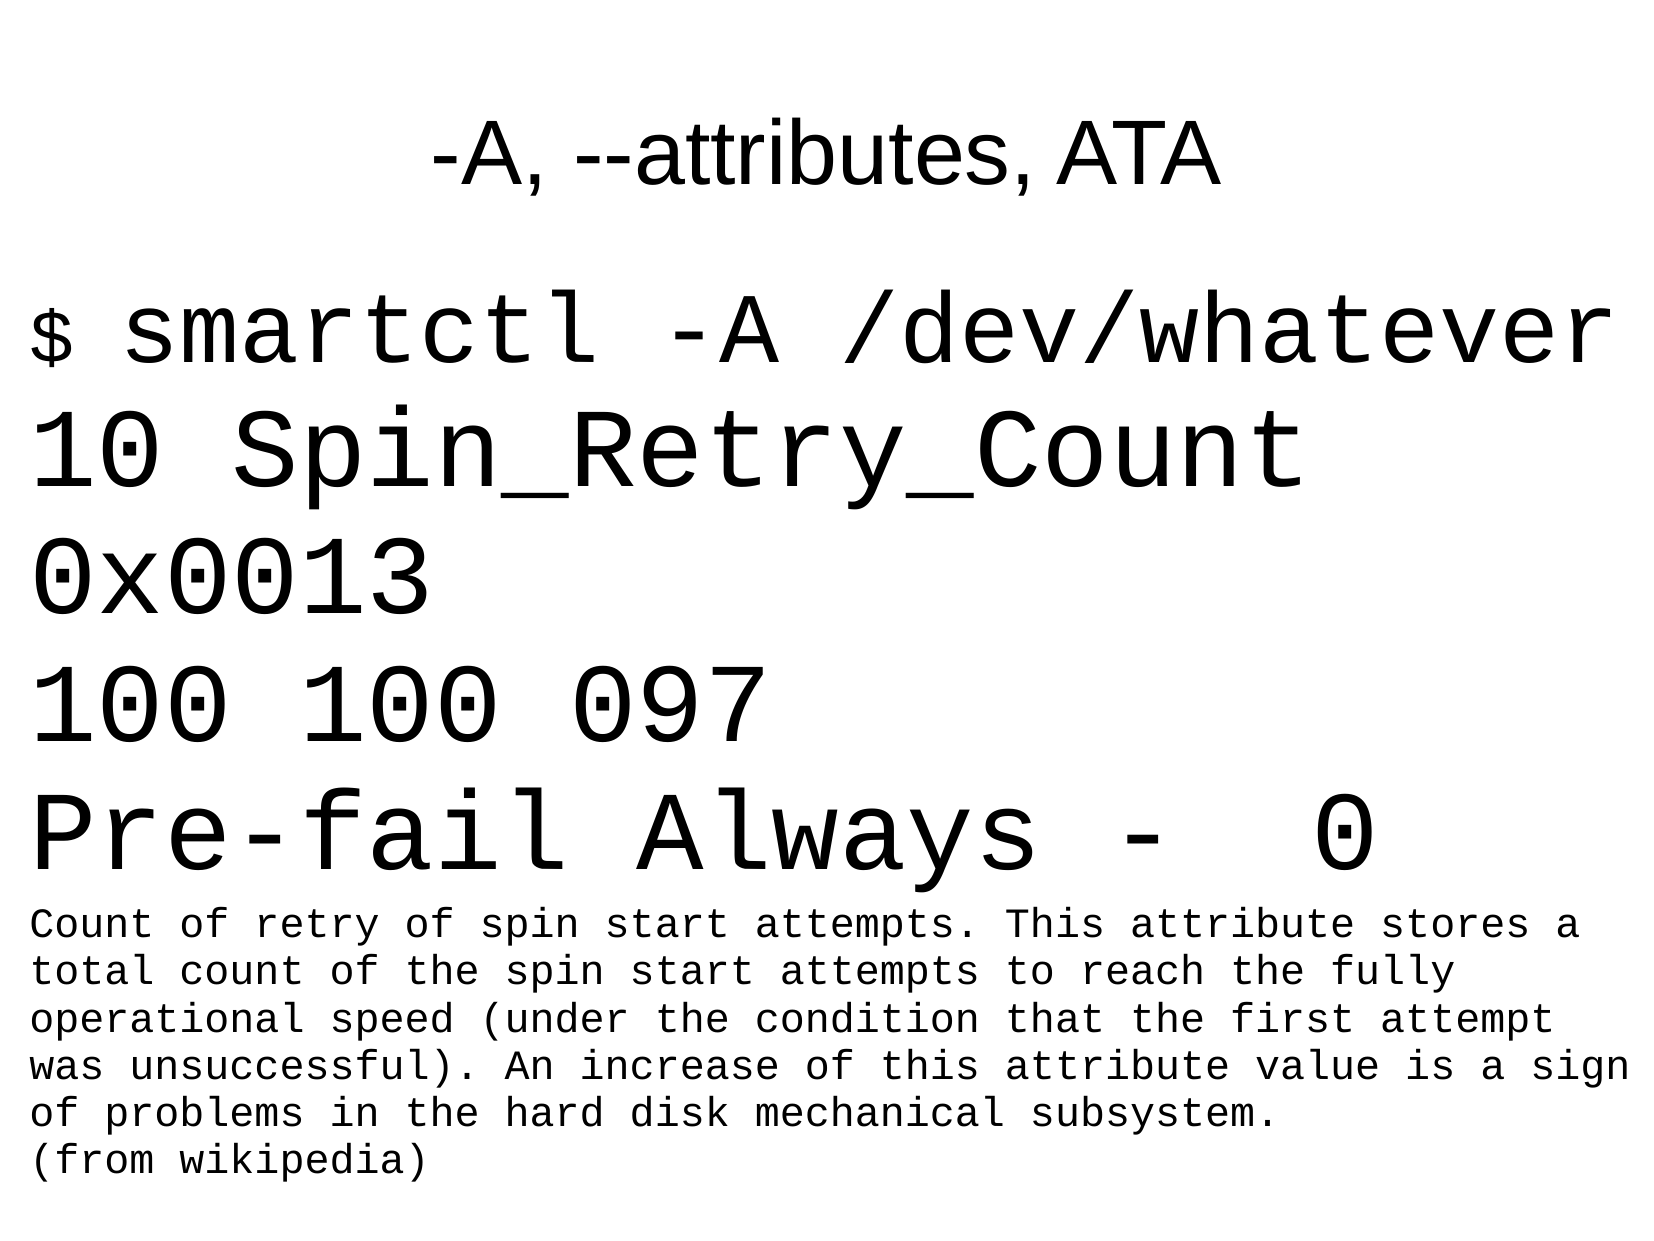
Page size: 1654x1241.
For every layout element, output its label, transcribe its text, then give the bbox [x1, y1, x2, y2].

subtitle $ smartctl -A /dev/whatever 10 Spin_Retry_Count 0x0013 100 100 097 Pre-fail Always - 0 Count of retry of spin start attempts. This attribute stores a total count of the spin start attempts to reach the fully operational speed (under the condition that the first attempt was unsuccessful). An increase of this attribute value is a sign of problems in the hard disk mechanical subsystem. (from wikipedia) [29, 265, 1654, 1201]
title -A, --attributes, ATA [82, 49, 1571, 257]
